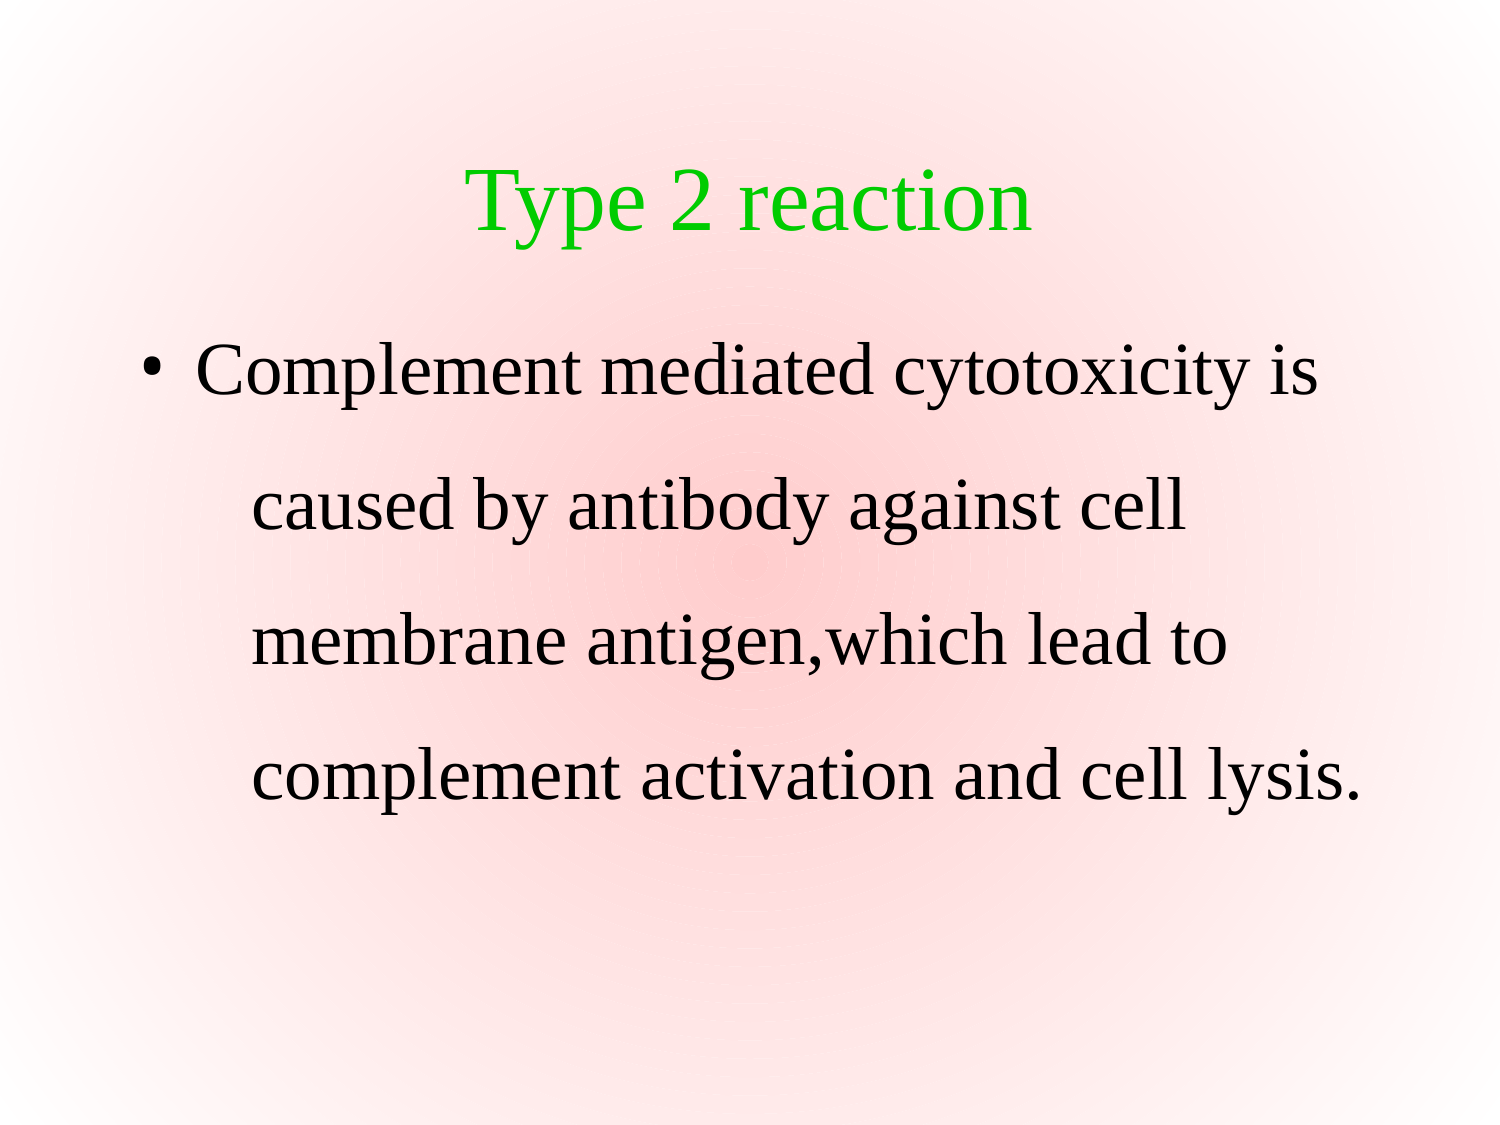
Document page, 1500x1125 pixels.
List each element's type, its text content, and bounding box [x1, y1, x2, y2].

list Complement mediated cytotoxicity is caused by antibody against cell membrane antigen,which lead to complement activation and cell lysis. [123, 267, 1399, 943]
title Type 2 reaction [112, 99, 1388, 288]
